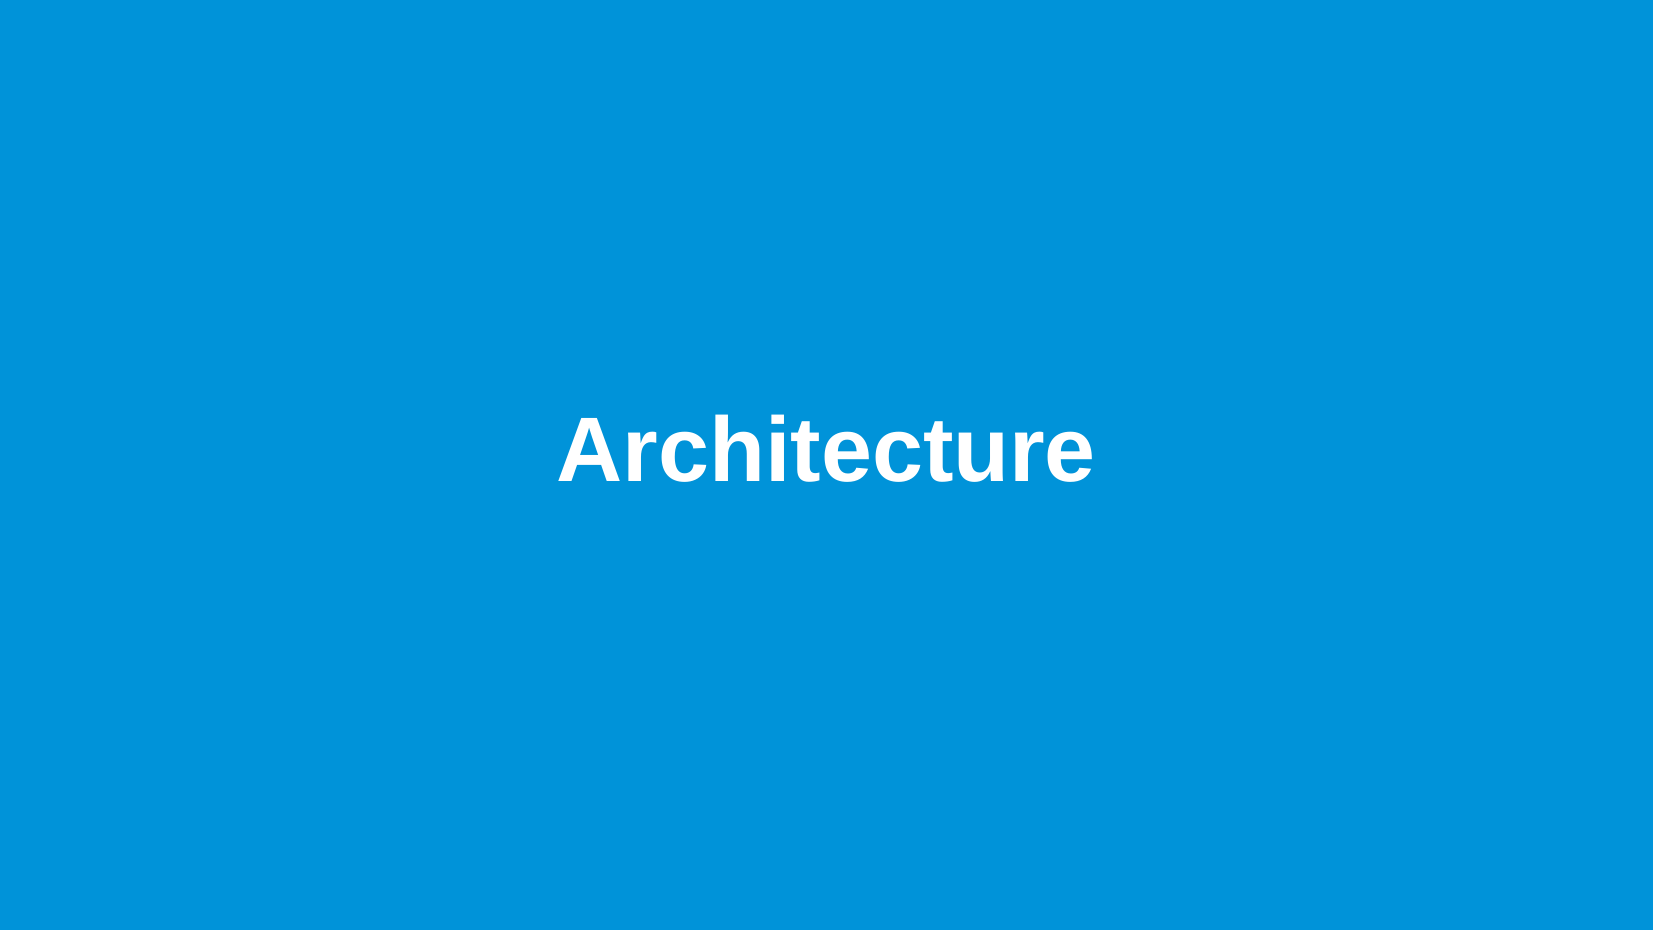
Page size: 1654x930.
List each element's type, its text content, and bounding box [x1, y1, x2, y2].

title Architecture [82, 37, 1571, 863]
